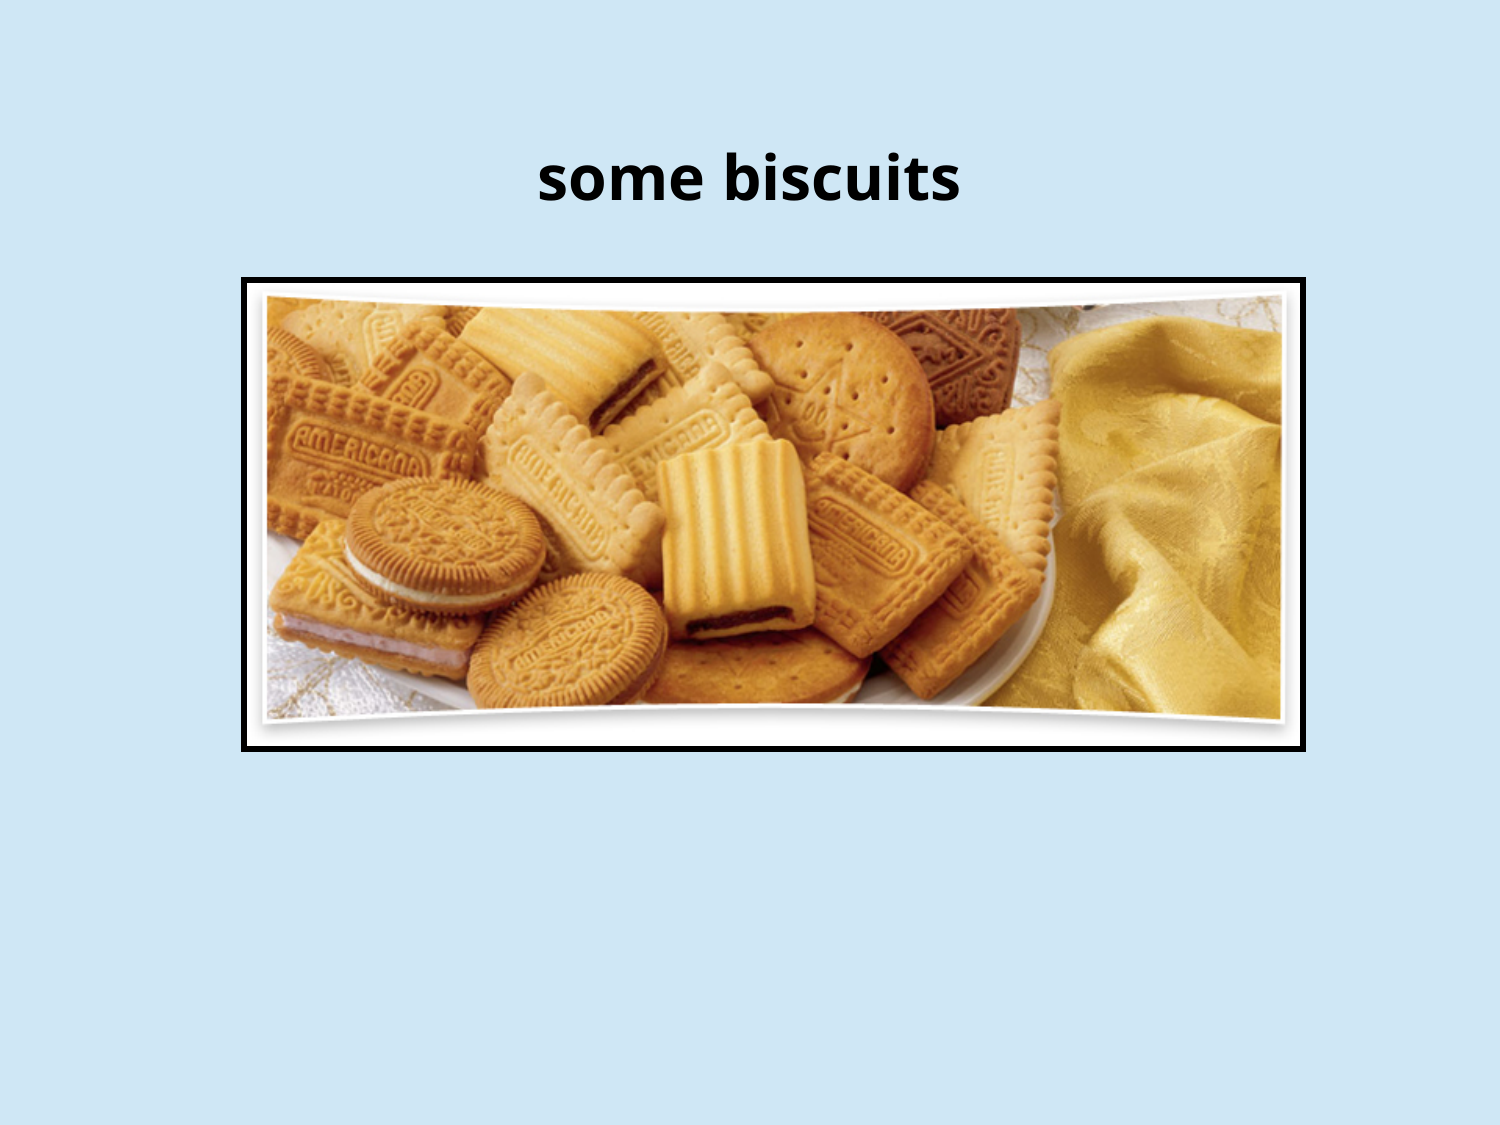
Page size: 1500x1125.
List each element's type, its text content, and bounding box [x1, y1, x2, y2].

picture [247, 283, 1301, 746]
text_box some biscuits [289, 55, 1211, 221]
